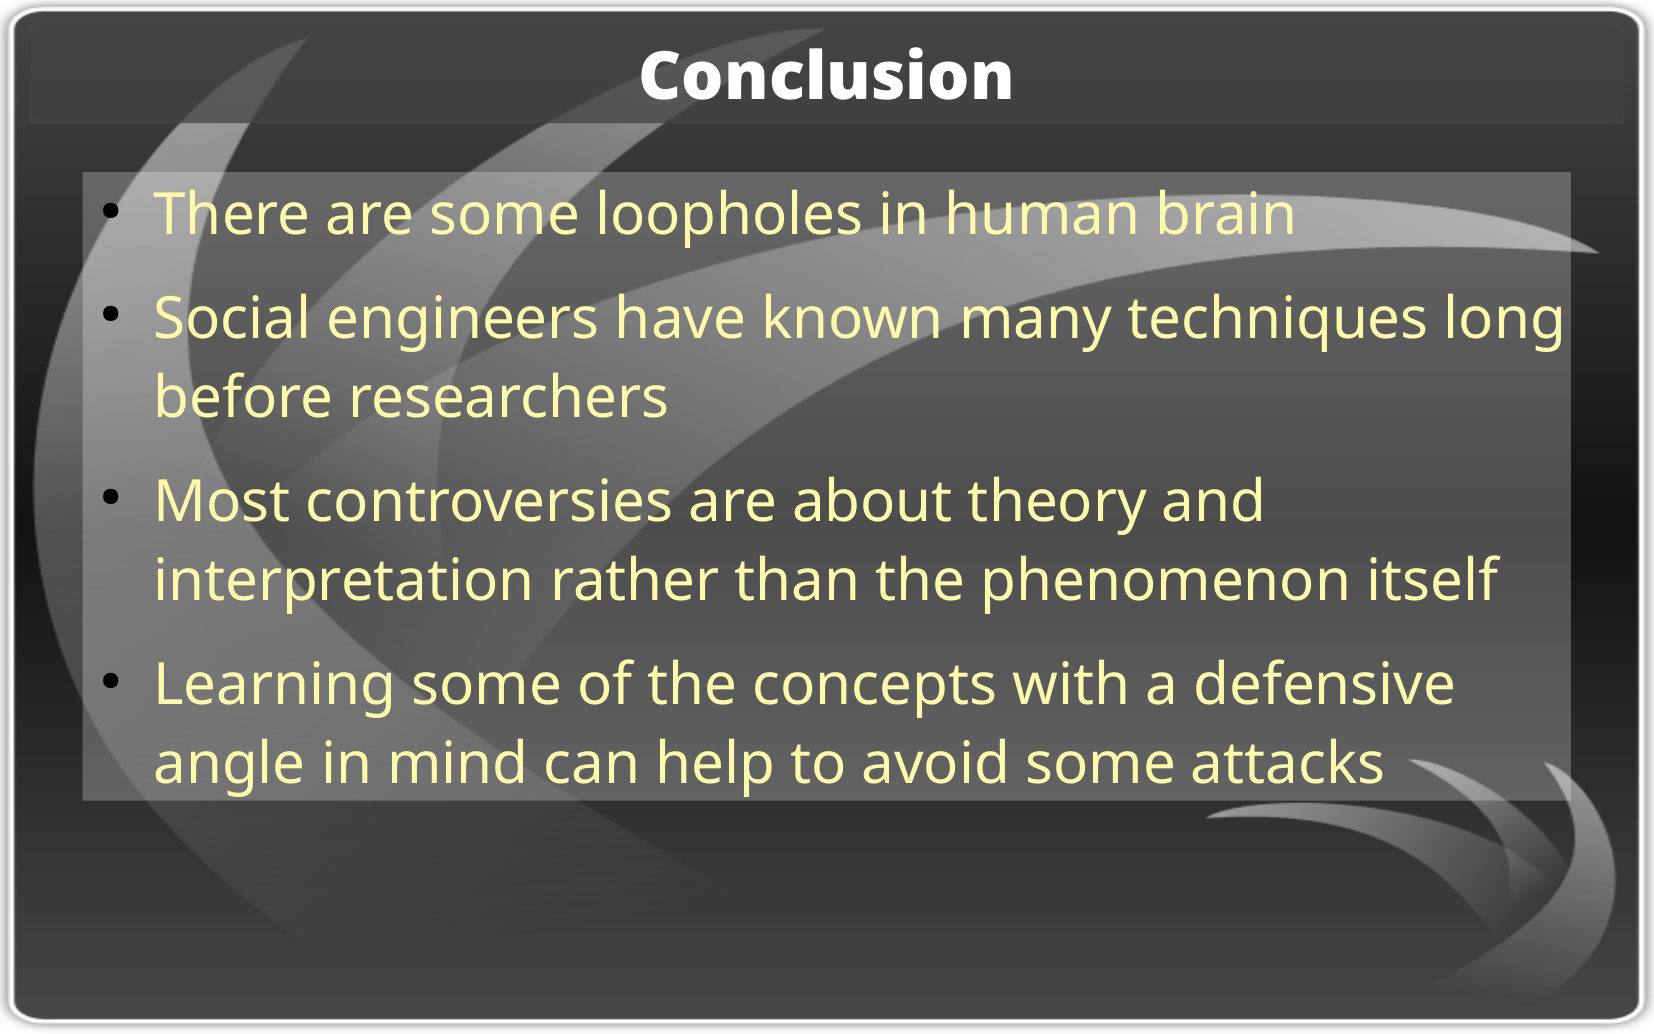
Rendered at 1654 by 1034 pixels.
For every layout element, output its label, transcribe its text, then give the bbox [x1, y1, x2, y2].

title Conclusion [29, 24, 1625, 124]
list There are some loopholes in human brain Social engineers have known many techniques long before researchers Most controversies are about theory and interpretation rather than the phenomenon itself Learning some of the concepts with a defensive angle in mind can help to avoid some attacks [82, 172, 1571, 784]
picture [0, 0, 1654, 1034]
